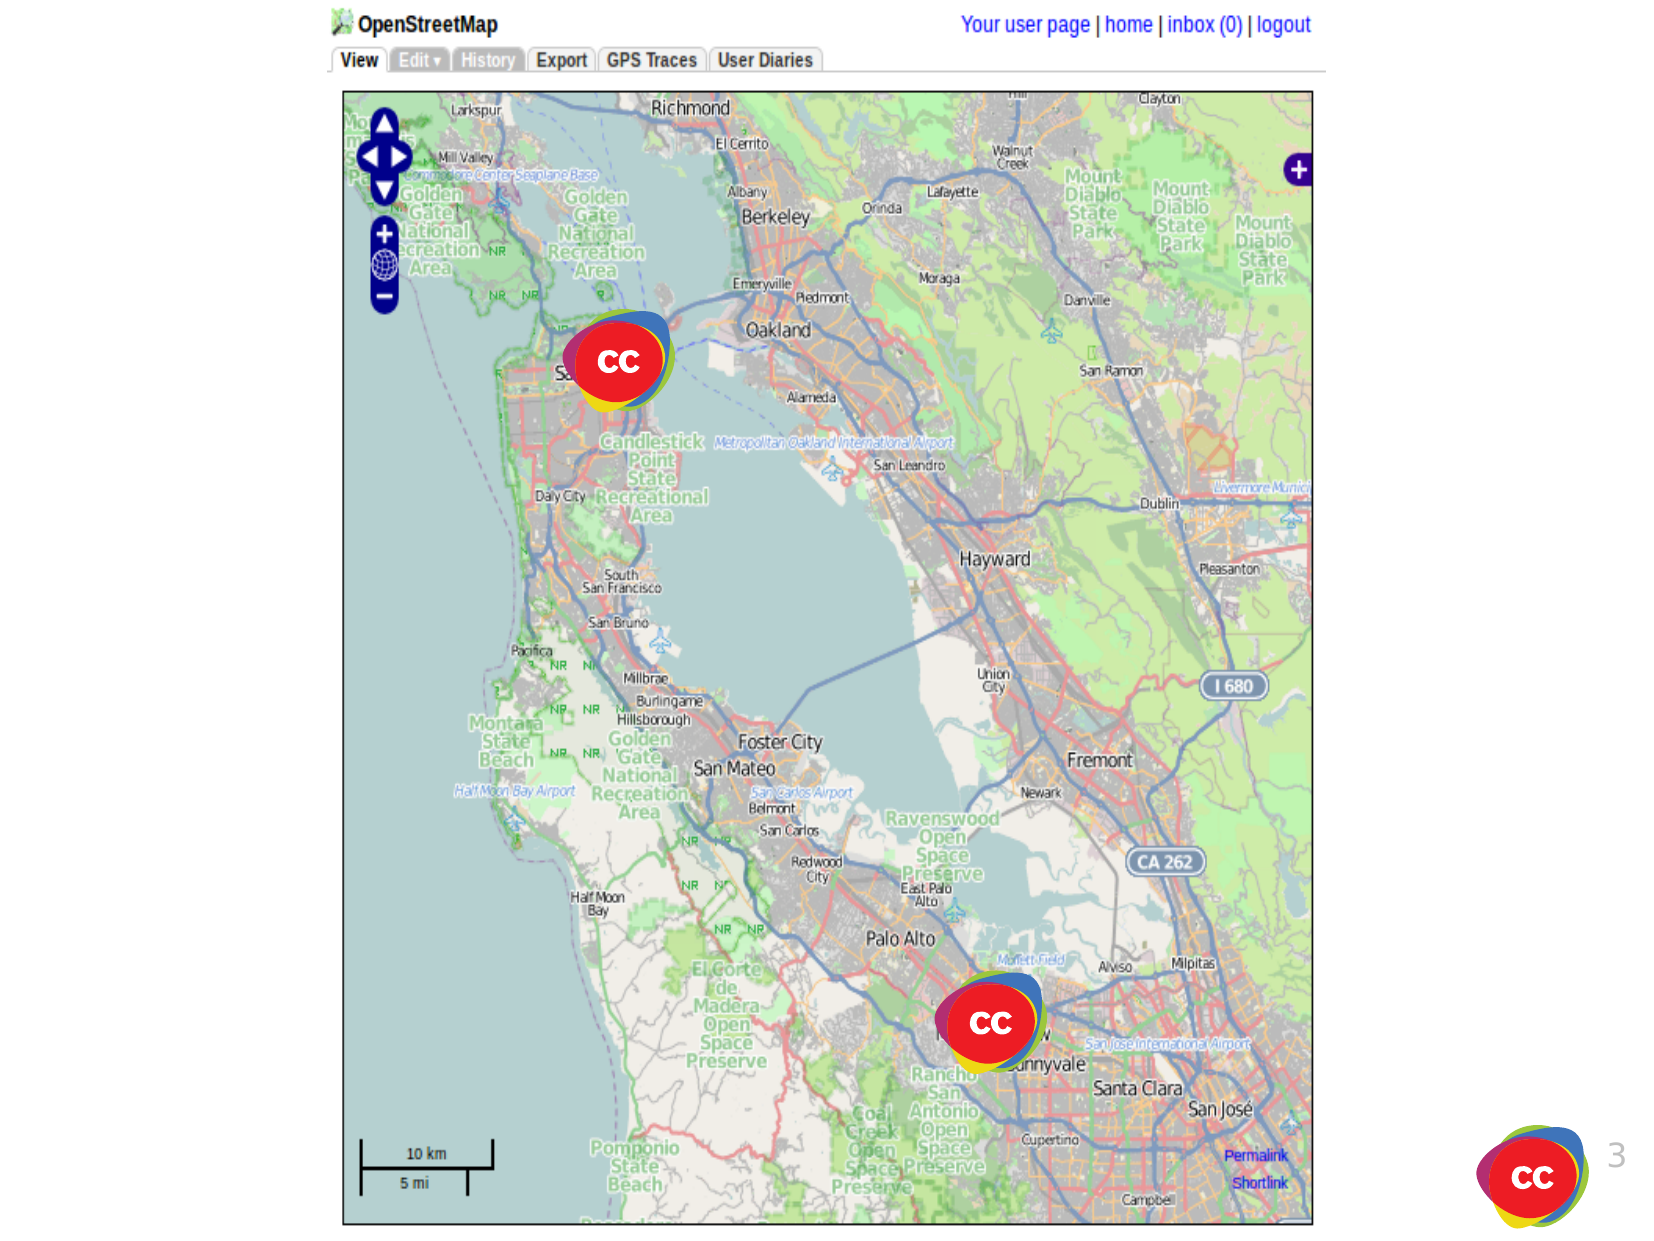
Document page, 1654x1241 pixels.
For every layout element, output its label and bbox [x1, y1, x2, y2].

picture [327, 5, 1326, 1241]
